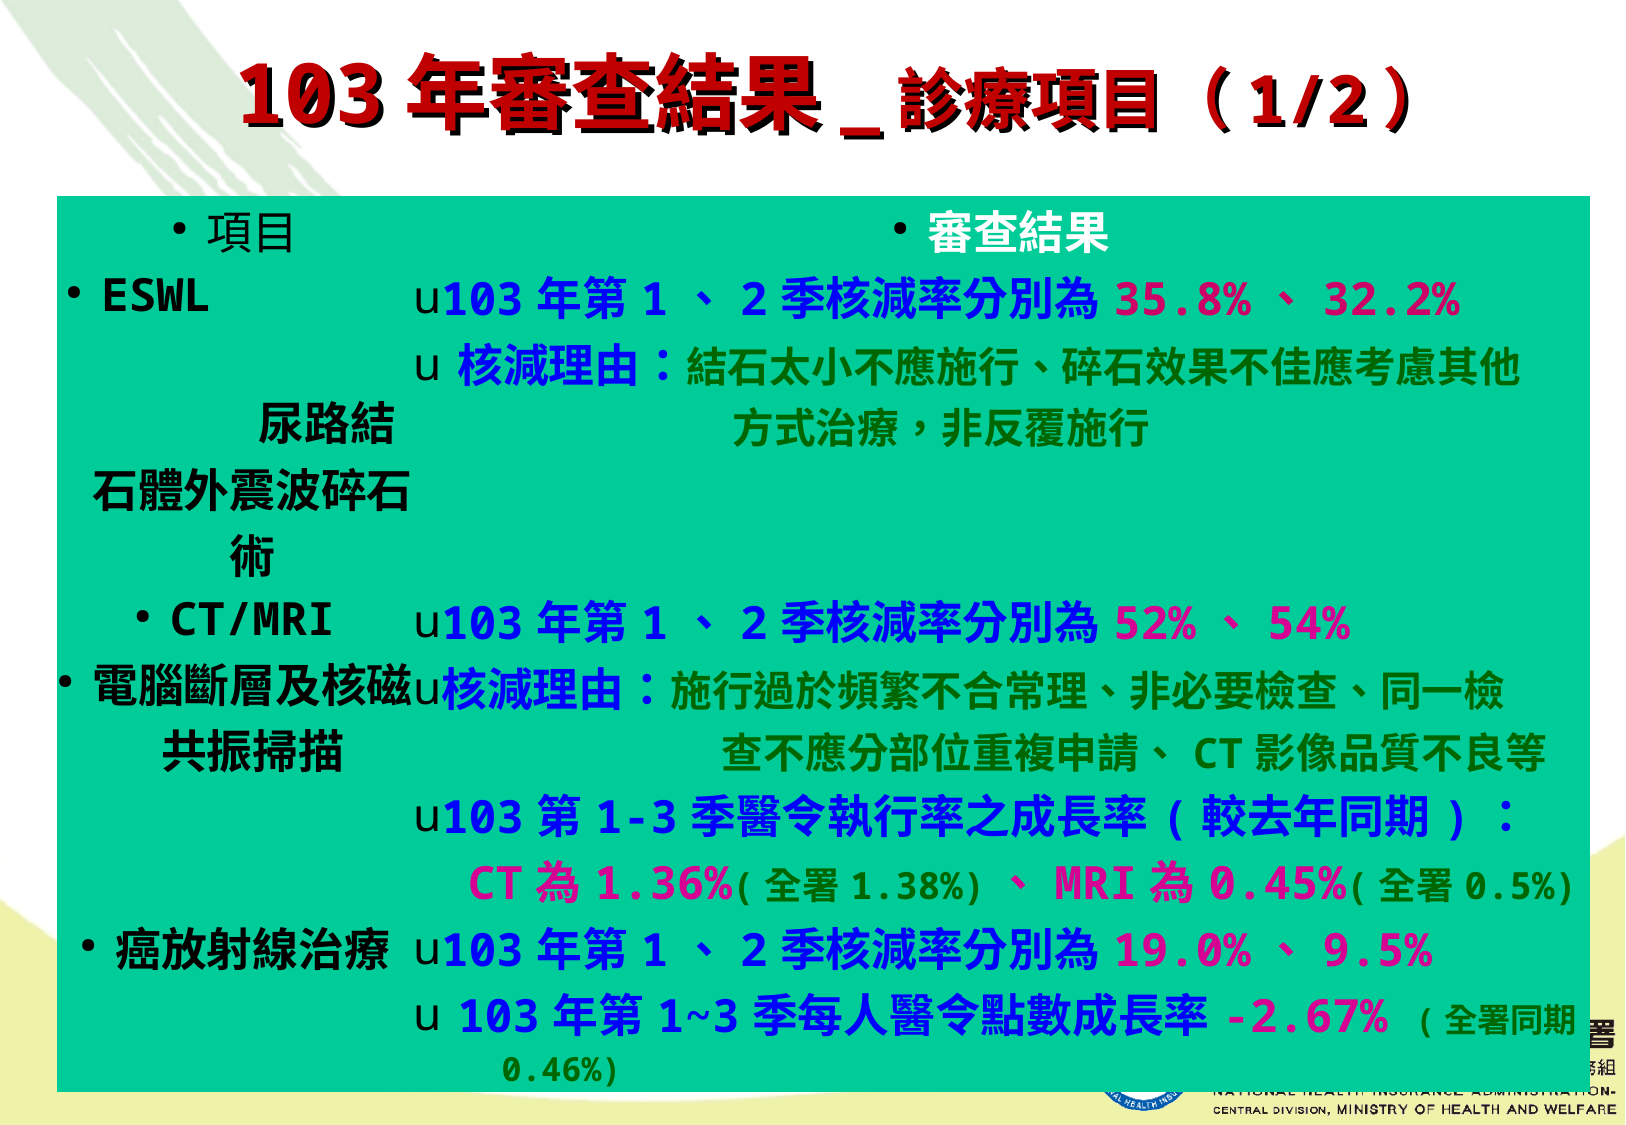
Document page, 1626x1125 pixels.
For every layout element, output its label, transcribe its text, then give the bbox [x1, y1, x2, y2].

table_cell CT/MRI 電腦斷層及核磁共振掃描 [57, 587, 413, 913]
title 103年審查結果_診療項目（1/2） [174, 31, 1510, 149]
table_header 項目 [57, 196, 413, 263]
table_cell 103年第1、2季核減率分別為19.0%、9.5% 103年第1~3季每人醫令點數成長率-2.67% (全署同期0.46%) [413, 913, 1590, 1092]
table_header 審查結果 [413, 196, 1590, 263]
table_cell 癌放射線治療 [57, 913, 413, 1092]
table_cell 103年第1、2季核減率分別為35.8%、32.2% 核減理由：結石太小不應施行、碎石效果不佳應考慮其他 方式治療，非反覆施行 [413, 263, 1590, 587]
table_cell 103年第1、2季核減率分別為52%、54% 核減理由：施行過於頻繁不合常理、非必要檢查、同一檢 查不應分部位重複申請、CT影像品質不良等 103第1-3季醫令執行率之成長率(較去年同期)： CT為1.36%(全署1.38%)、MRI為0.45%(全署0.5%) [413, 587, 1590, 913]
table_cell ESWL 尿路結石體外震波碎石術 [57, 263, 413, 587]
